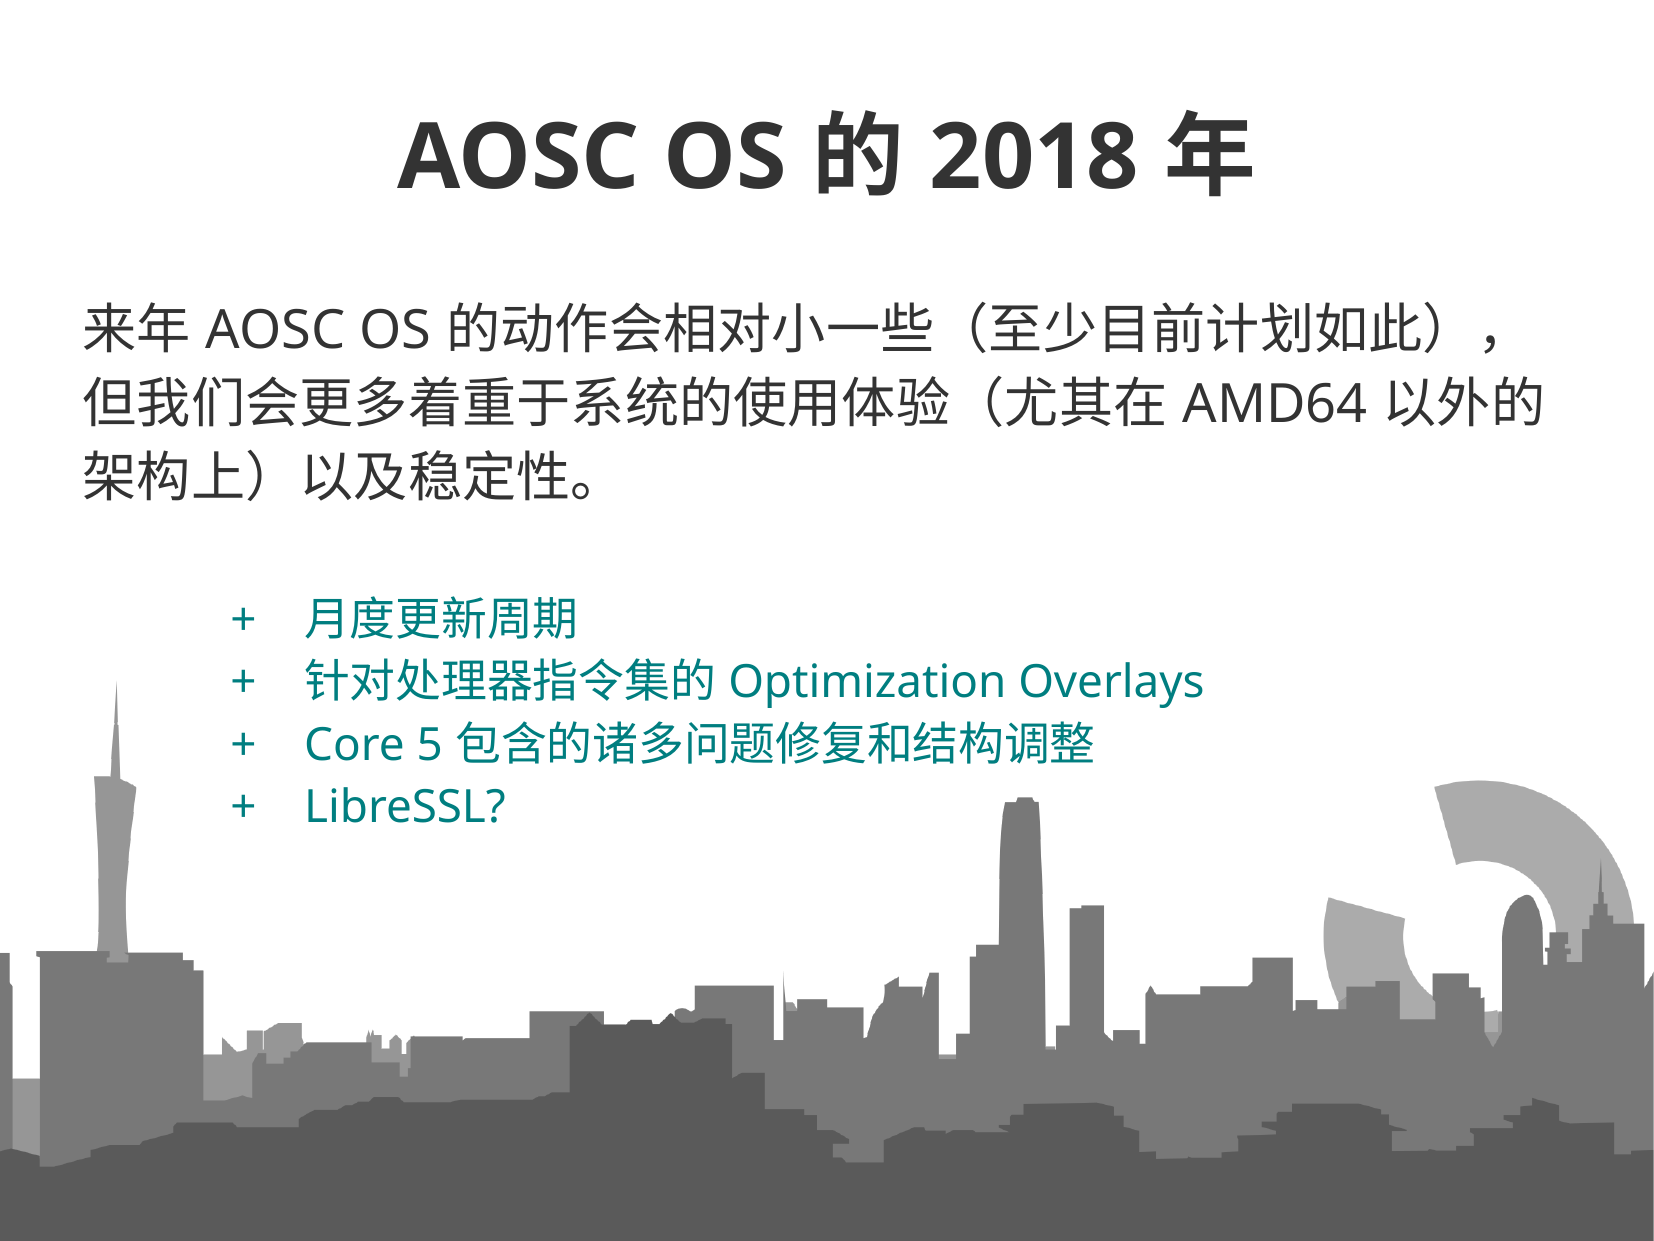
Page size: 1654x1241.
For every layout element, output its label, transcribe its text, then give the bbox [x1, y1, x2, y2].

list 来年AOSC OS的动作会相对小一些（至少目前计划如此），但我们会更多着重于系统的使用体验（尤其在AMD64以外的架构上）以及稳定性。 + 月度更新周期 + 针对处理器指令集的Optimization Overlays + Core 5包含的诸多问题修复和结构调整 + LibreSSL? [82, 290, 1571, 1010]
title AOSC OS的2018年 [82, 49, 1571, 257]
picture [0, 0, 1654, 1241]
